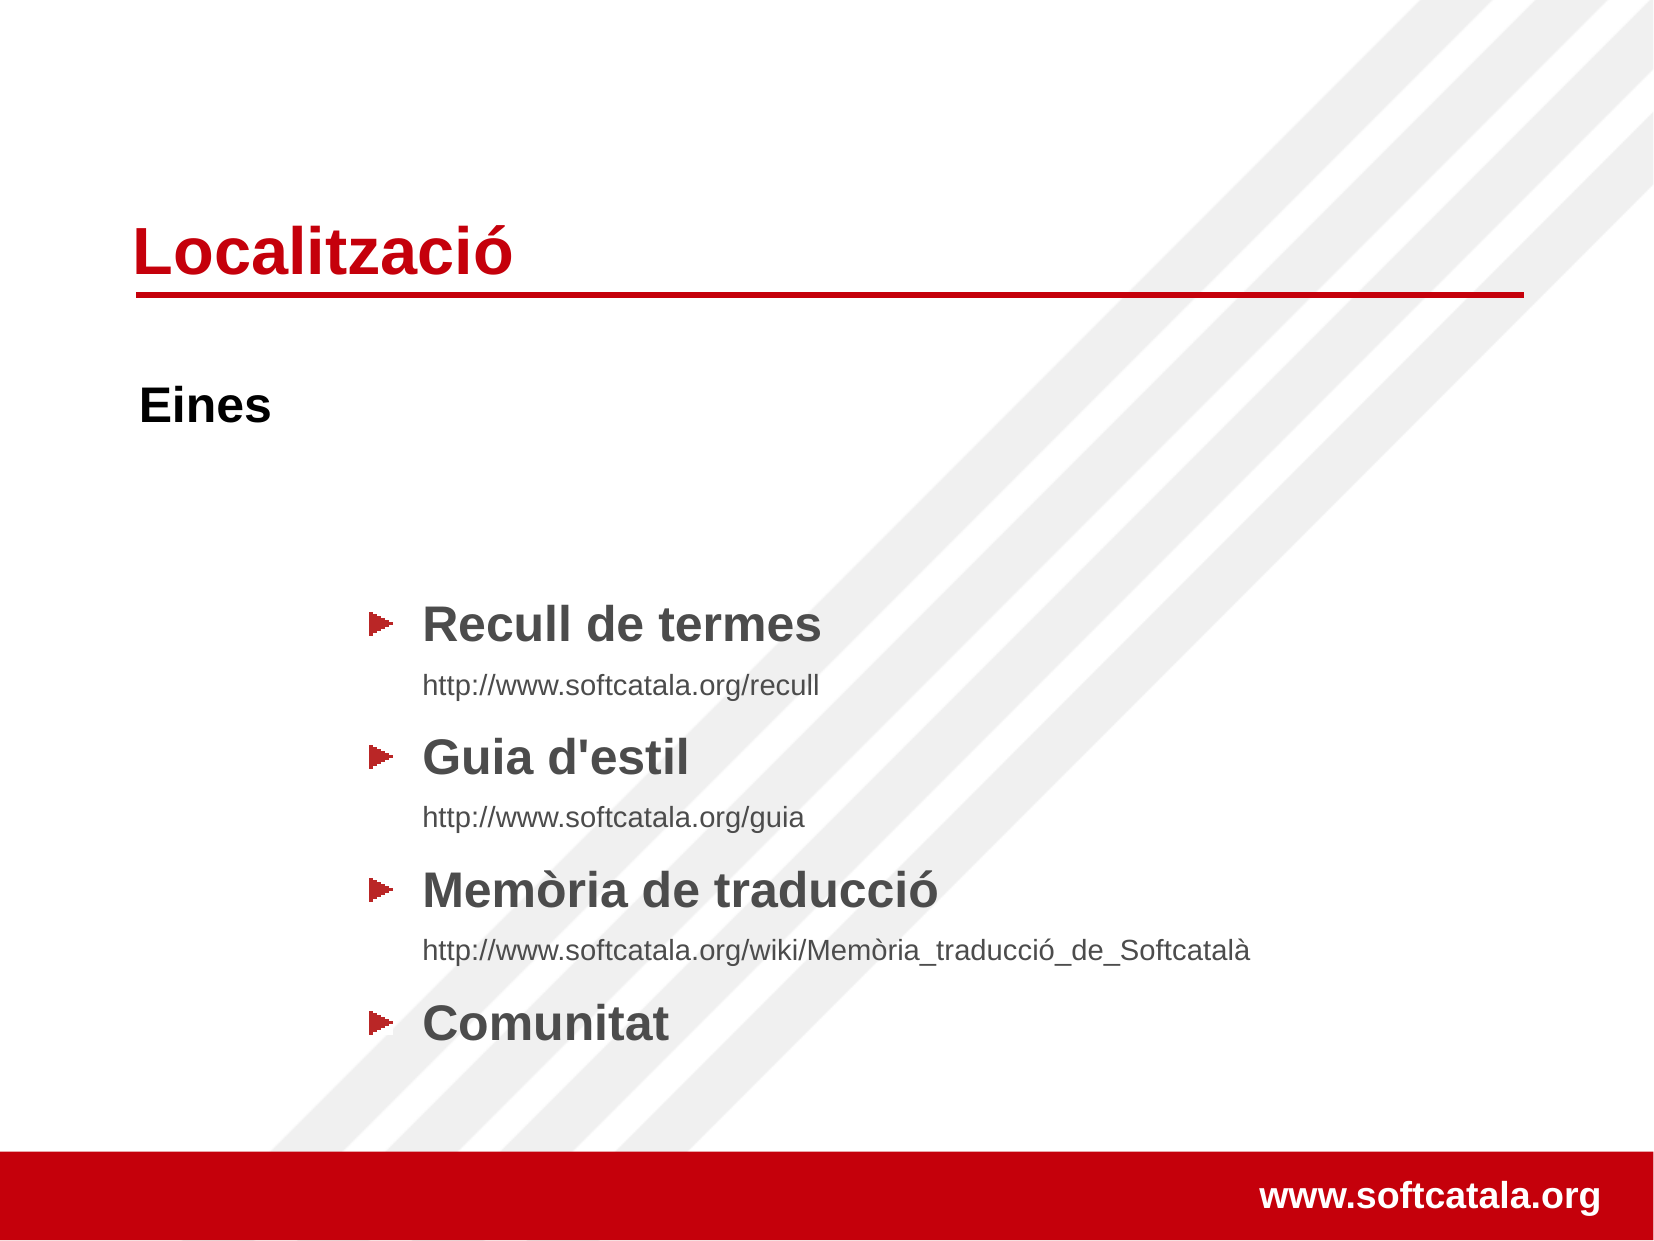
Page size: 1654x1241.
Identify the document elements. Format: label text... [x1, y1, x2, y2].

text_box Eines [124, 342, 1506, 539]
text_box Localització [118, 206, 1501, 297]
text_box www.softcatala.org [0, 1151, 1654, 1241]
text_box Recull de termes http://www.softcatala.org/recull Guia d'estil http://www.softcatala.org/guia Memòria de traducció http://www.softcatala.org/wiki/Memòria_traducció_de_Softcatalà Comunitat [118, 566, 1501, 1031]
picture [0, 0, 1654, 1151]
